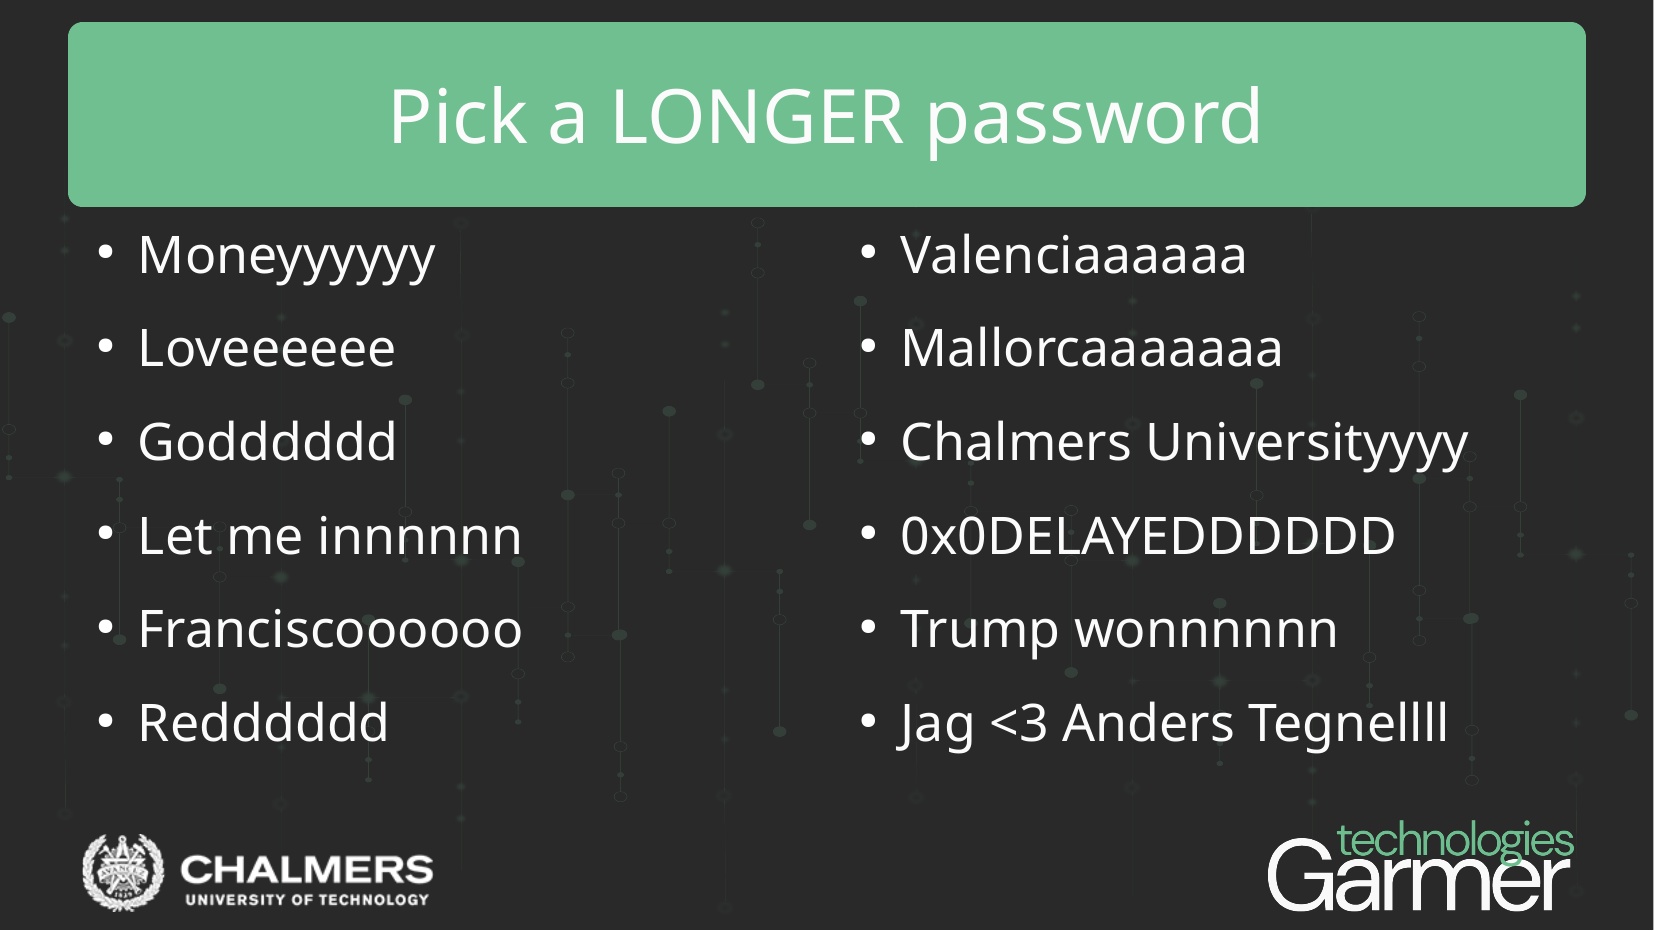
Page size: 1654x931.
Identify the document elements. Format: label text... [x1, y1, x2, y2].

picture [82, 834, 443, 912]
list Moneyyyyyy Loveeeeee Godddddd Let me innnnnn Franciscoooooo Redddddd [82, 217, 809, 758]
list Valenciaaaaaa Mallorcaaaaaaa Chalmers Universityyyy 0x0DELAYEDDDDDD Trump wonnnnnn Jag <3 Anders Tegnellll [845, 217, 1572, 758]
title Pick a LONGER password [82, 37, 1571, 193]
picture [1246, 807, 1607, 912]
